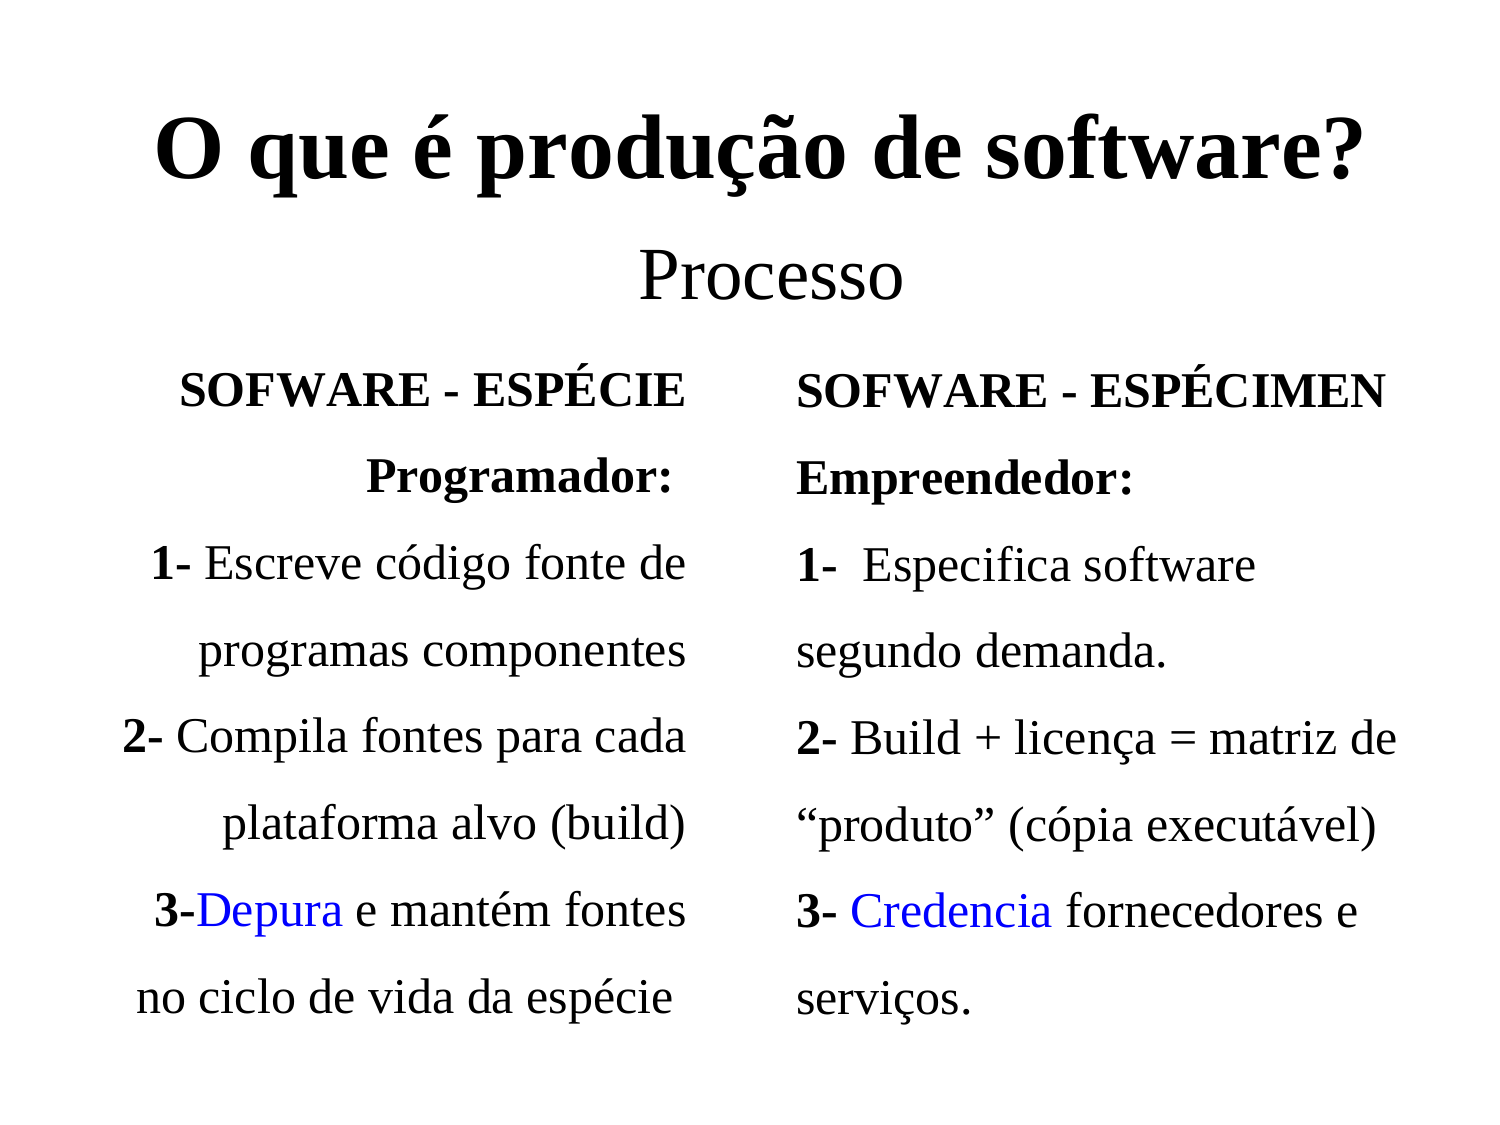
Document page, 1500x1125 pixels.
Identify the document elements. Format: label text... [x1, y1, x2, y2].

text_box SOFWARE - ESPÉCIMEN Empreendedor: 1- Especifica software segundo demanda. 2- Build + licença = matriz de “produto” (cópia executável) 3- Credencia fornecedores e serviços. [781, 324, 1422, 1040]
text_box Processo [522, 228, 1022, 321]
text_box SOFWARE - ESPÉCIE Programador: 1- Escreve código fonte de programas componentes 2- Compila fontes para cada plataforma alvo (build) 3-Depura e mantém fontes no ciclo de vida da espécie [91, 322, 703, 1125]
title O que é produção de software? [68, 78, 1455, 218]
